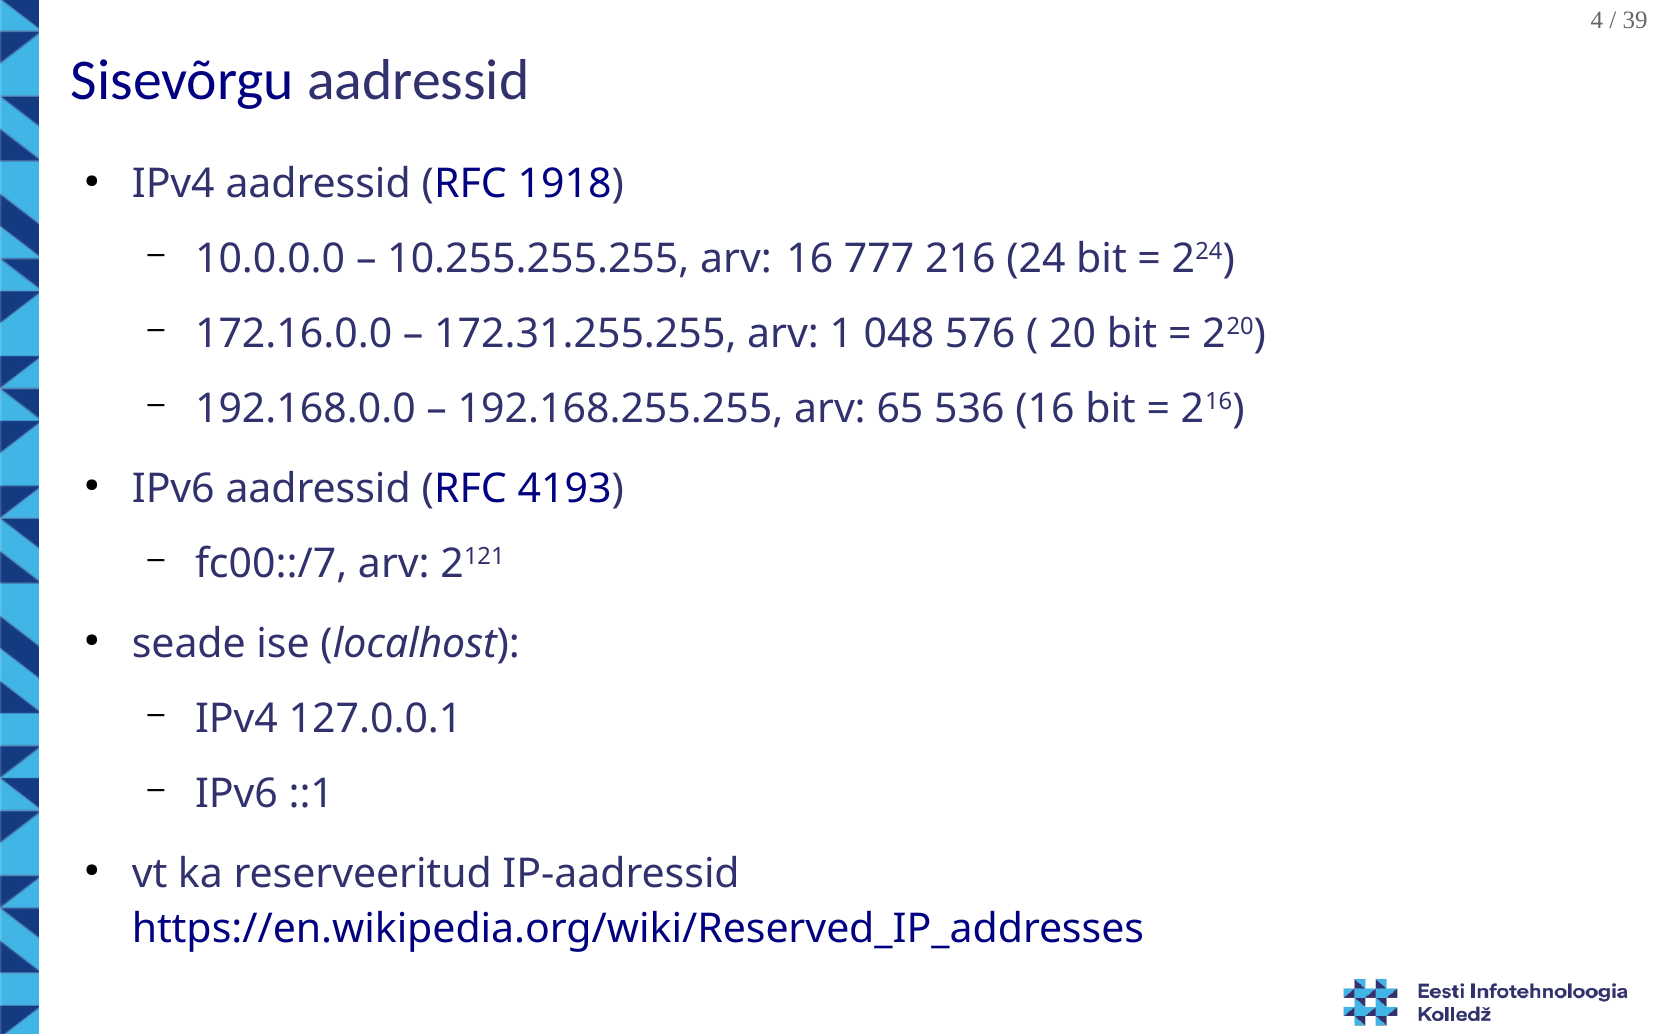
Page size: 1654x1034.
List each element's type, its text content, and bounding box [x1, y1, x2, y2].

title Sisevõrgu aadressid [70, 41, 1630, 130]
list IPv4 aadressid (RFC 1918) 10.0.0.0 – 10.255.255.255, arv: 16 777 216 (24 bit = 224) 172.16.0.0 – 172.31.255.255, arv: 1 048 576 ( 20 bit = 220) 192.168.0.0 – 192.168.255.255, arv: 65 536 (16 bit = 216) IPv6 aadressid (RFC 4193) fc00::/7, arv: 2121 seade ise (localhost): IPv4 127.0.0.1 IPv6 ::1 vt ka reserveeritud IP-aadressid https://en.wikipedia.org/wiki/Reserved_IP_addresses [68, 153, 1630, 957]
